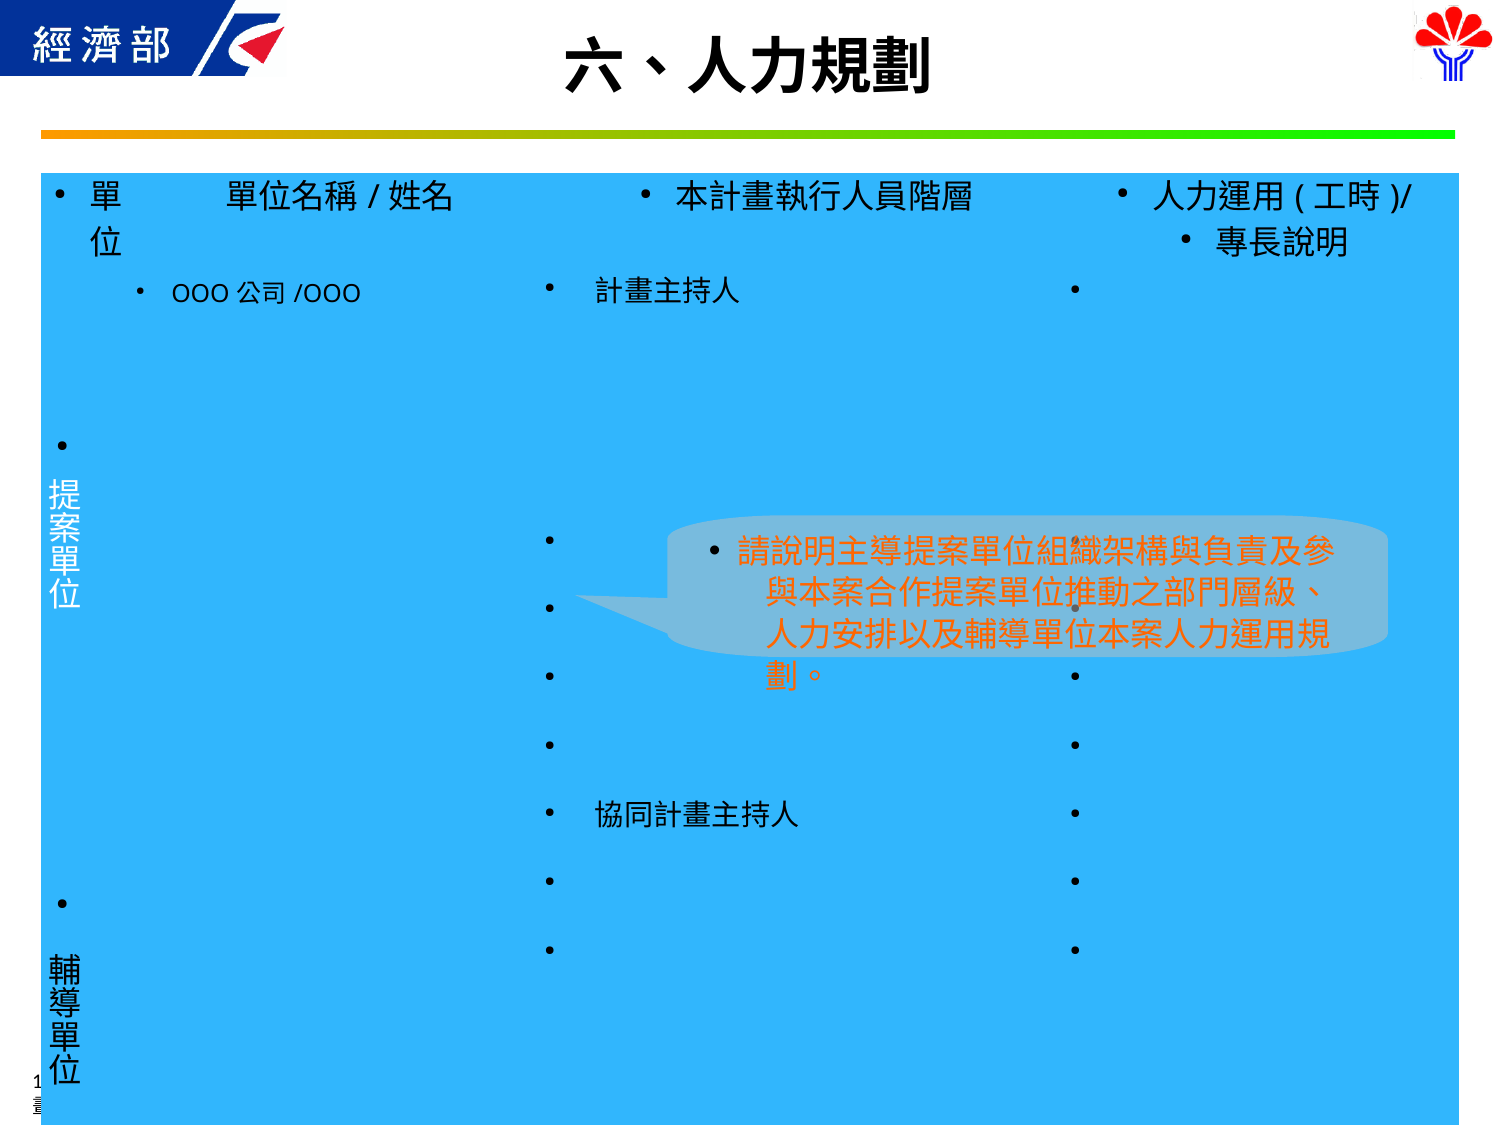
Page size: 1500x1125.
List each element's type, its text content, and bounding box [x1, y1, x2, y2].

table_cell [1070, 925, 1459, 994]
table_cell [1070, 789, 1459, 857]
table_cell [136, 925, 545, 994]
table_cell [545, 584, 706, 652]
table_cell [136, 994, 545, 1062]
table_cell [136, 720, 545, 789]
table_cell [136, 789, 545, 857]
table_cell [136, 857, 545, 925]
table_header 單位 [41, 173, 136, 264]
table_cell [545, 925, 1070, 994]
table_cell [136, 652, 545, 720]
table_cell 提案單位 [41, 264, 136, 789]
table_cell [136, 584, 545, 652]
table_header 單位名稱/姓名 [136, 173, 545, 264]
table_cell [1070, 720, 1459, 789]
table_cell [545, 652, 1070, 720]
table_cell [1070, 447, 1459, 515]
text_box 請說明主導提案單位組織架構與負責及參與本案合作提案單位推動之部門層級、人力安排以及輔導單位本案人力運用規劃。 [575, 515, 1388, 658]
table_cell [1070, 379, 1459, 447]
table_cell [545, 310, 1070, 379]
table_cell [1070, 994, 1459, 1062]
table_cell [1070, 857, 1459, 925]
table_cell [545, 857, 1070, 925]
table_cell [545, 720, 1070, 789]
table_cell [136, 1062, 545, 1125]
table_cell [1070, 264, 1459, 310]
table_cell [545, 994, 1070, 1062]
table_cell [1070, 1062, 1459, 1125]
title 六、人力規劃 [0, 19, 1497, 109]
table_cell [1299, 515, 1459, 584]
table_cell [545, 515, 756, 584]
table_cell OOO公司/OOO [136, 264, 545, 310]
table_cell 輔導單位 [41, 789, 136, 1125]
table_cell [136, 379, 545, 447]
table_cell [1070, 310, 1459, 379]
table_cell [136, 310, 545, 379]
table_header 人力運用(工時)/ 專長說明 [1070, 173, 1459, 264]
table_cell [1349, 584, 1459, 652]
table_cell [136, 515, 545, 584]
table_header 本計畫執行人員階層 [545, 173, 1070, 264]
table_cell [545, 447, 1070, 515]
table_cell [545, 1062, 1070, 1125]
table_cell 協同計畫主持人 [545, 789, 1070, 857]
table_cell 計畫主持人 [545, 264, 1070, 310]
table_cell [1070, 652, 1459, 720]
table_cell [136, 447, 545, 515]
table_cell [545, 379, 1070, 447]
